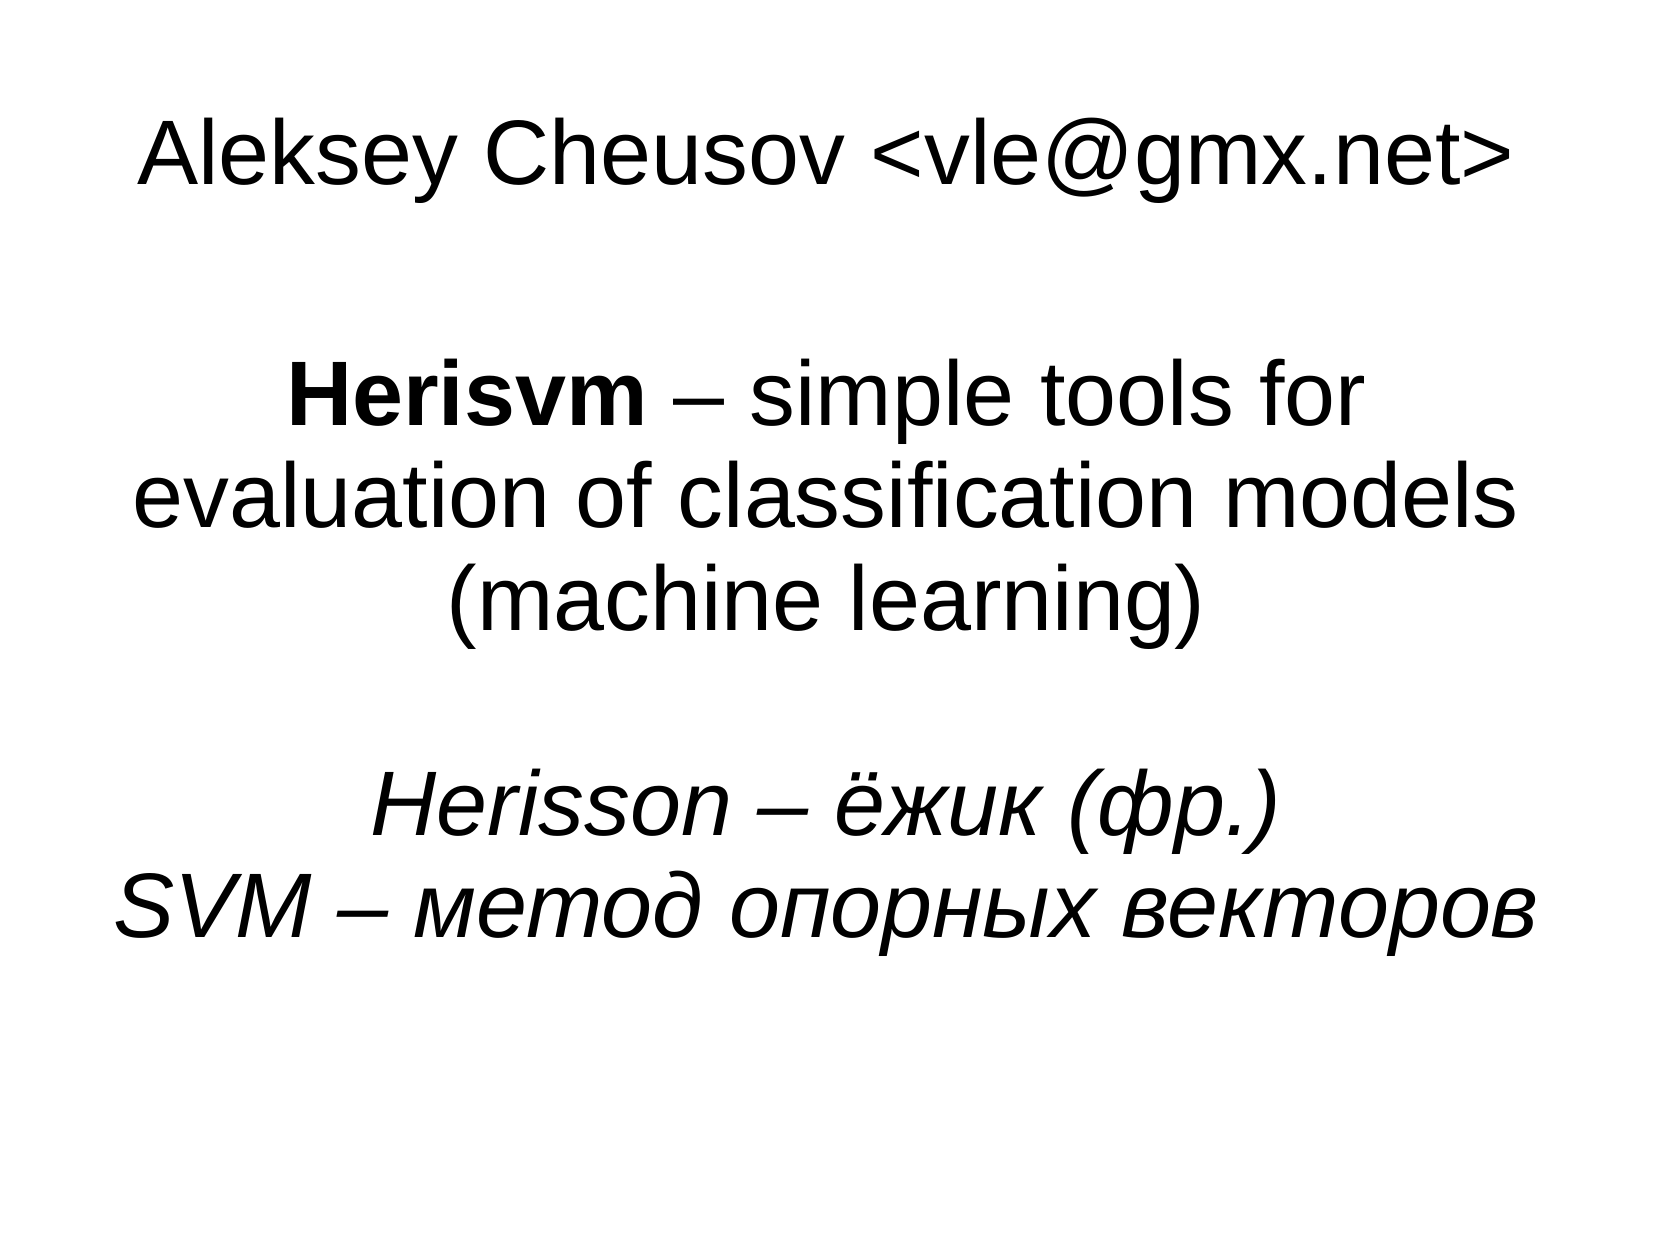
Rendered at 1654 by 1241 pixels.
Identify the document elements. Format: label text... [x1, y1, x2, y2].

subtitle Herisvm – simple tools for evaluation of classification models (machine learning) Herisson – ёжик (фр.) SVM – метод опорных векторов [82, 290, 1571, 1010]
title Aleksey Cheusov <vle@gmx.net> [82, 49, 1571, 257]
